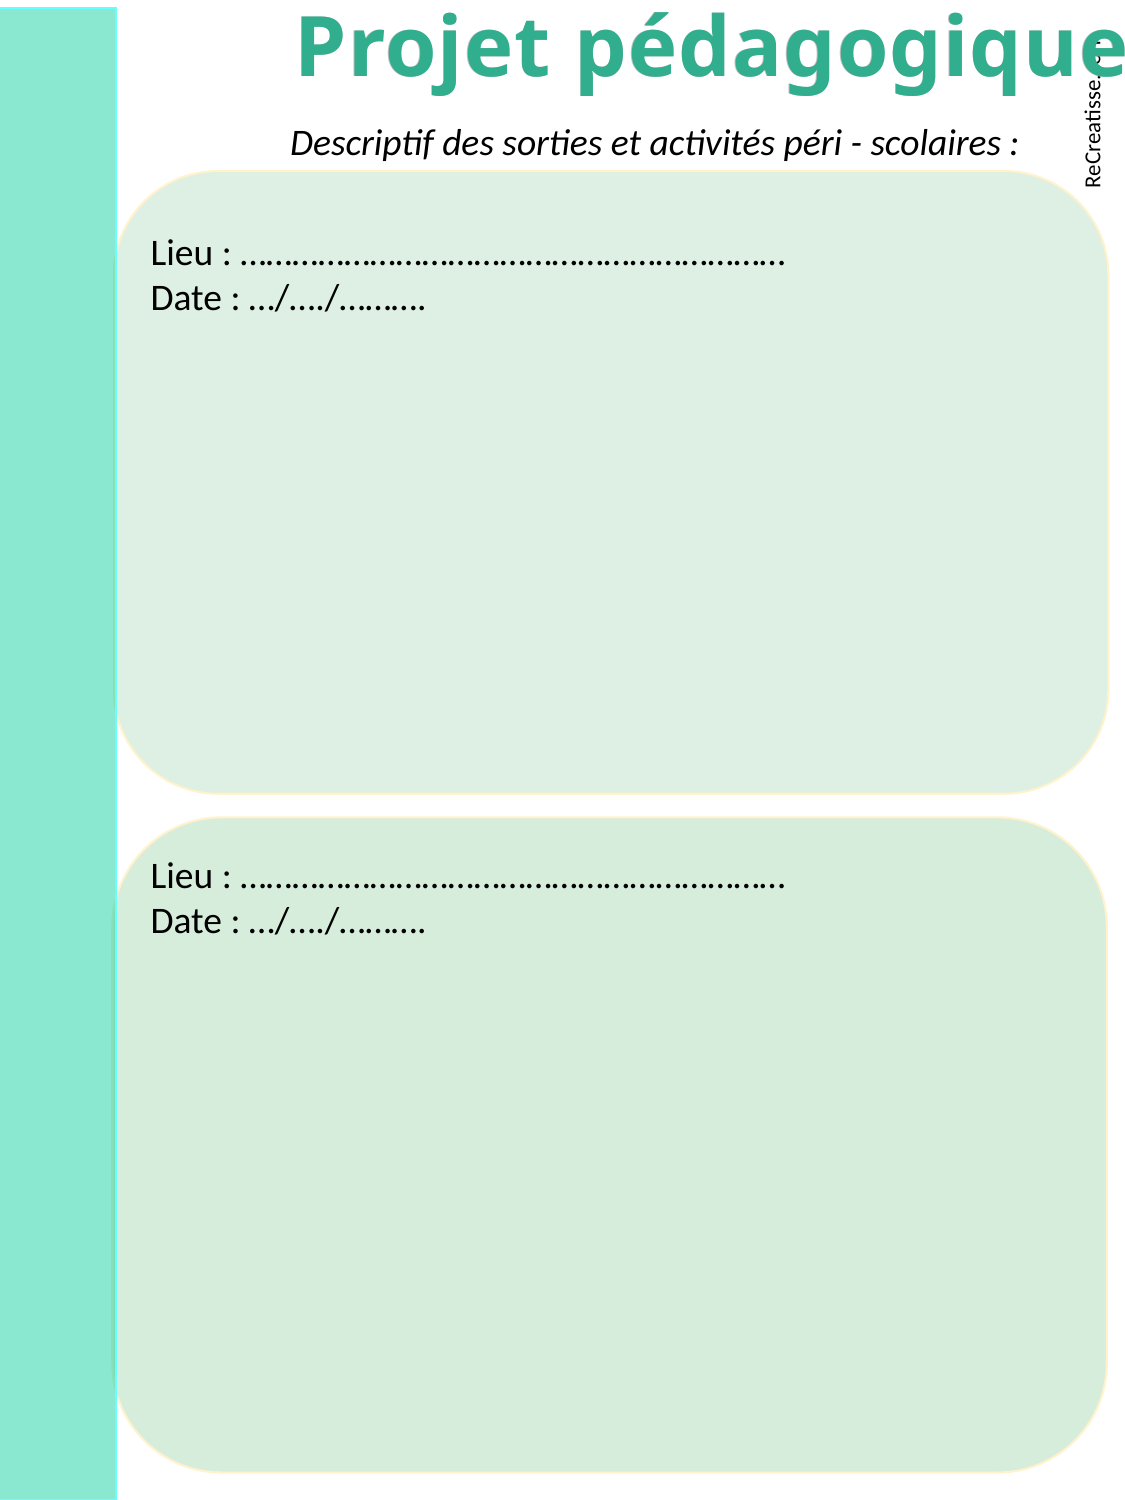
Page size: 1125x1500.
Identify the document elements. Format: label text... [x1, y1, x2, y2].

text_box Lieu : ……………………………………………………… Date : …/…./………. [136, 844, 802, 949]
text_box Lieu : ……………………………………………………… Date : …/…./………. [136, 221, 802, 326]
text_box [0, 8, 1109, 1500]
text_box Projet pédagogique [280, 0, 1125, 201]
